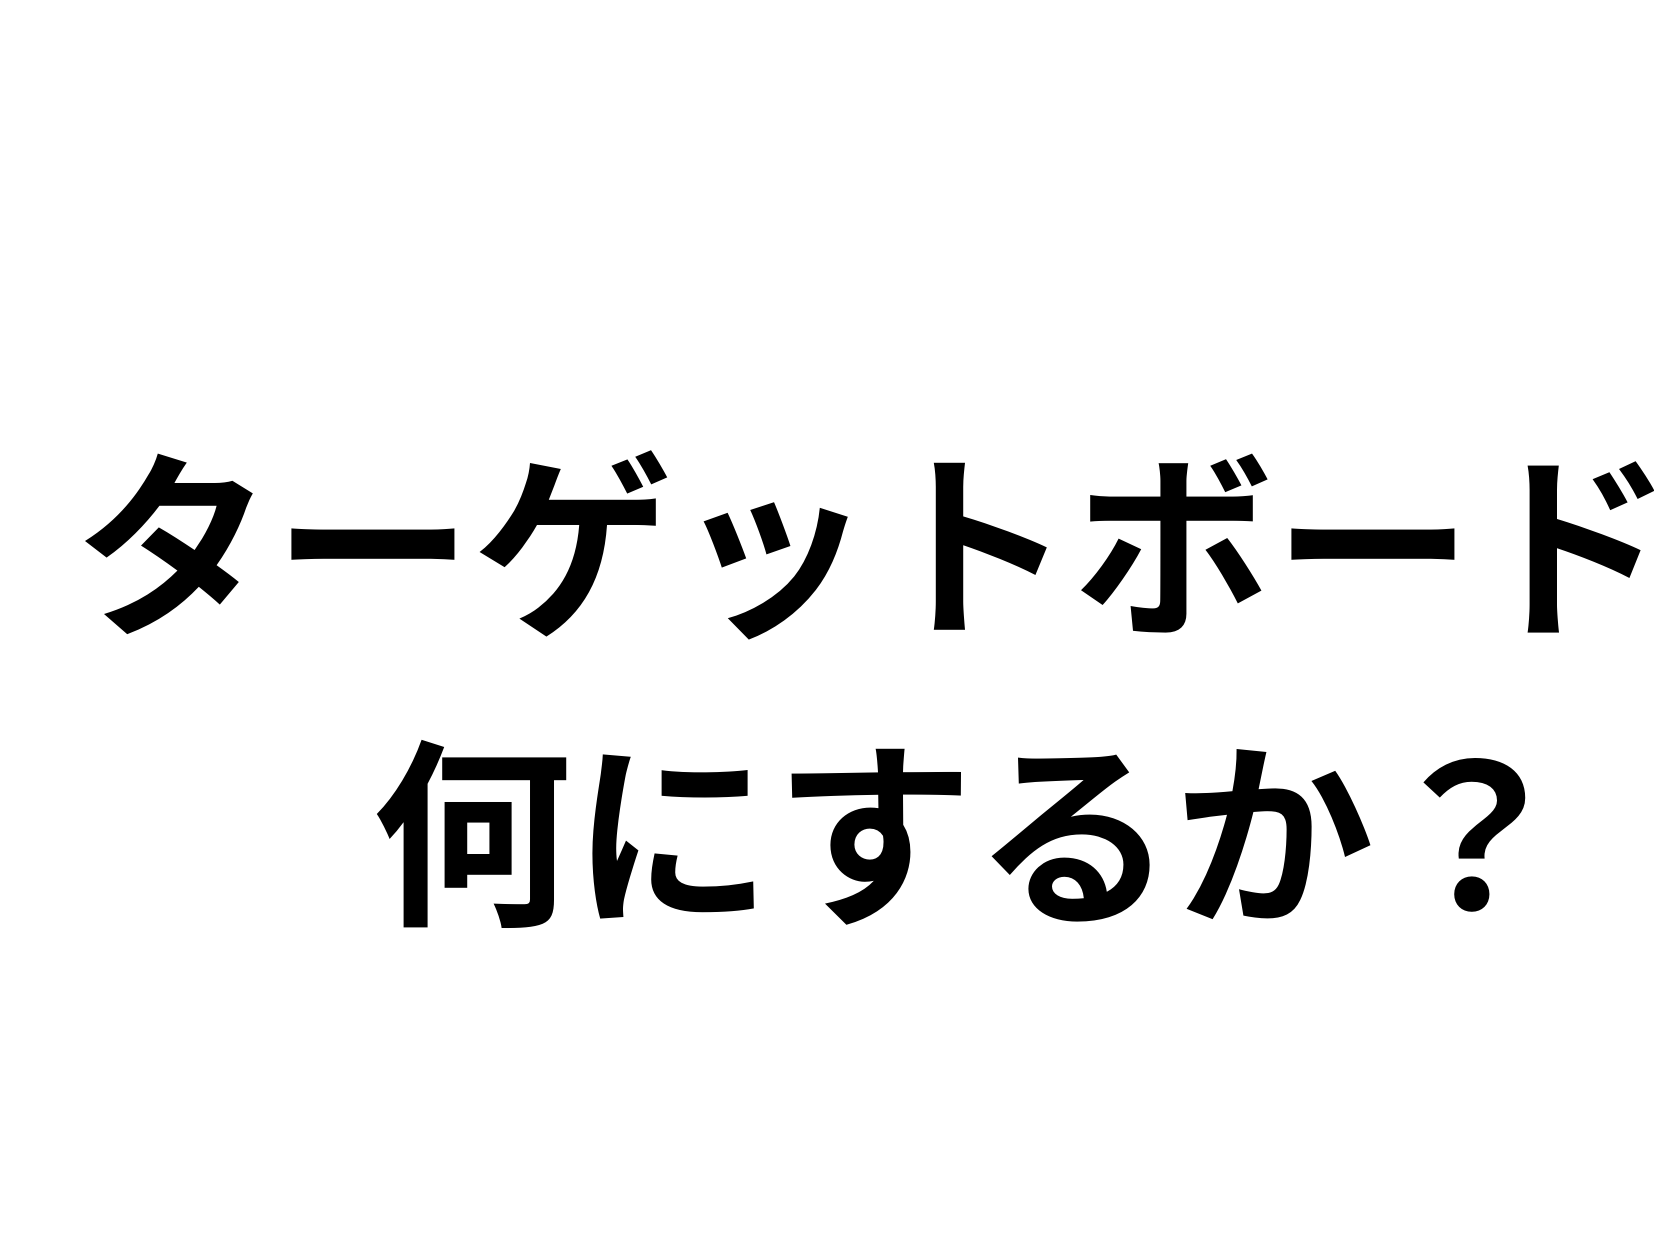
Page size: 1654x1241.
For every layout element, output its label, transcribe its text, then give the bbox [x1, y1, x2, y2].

text_box ターゲットボードを 何にするか？ [59, 381, 1606, 828]
